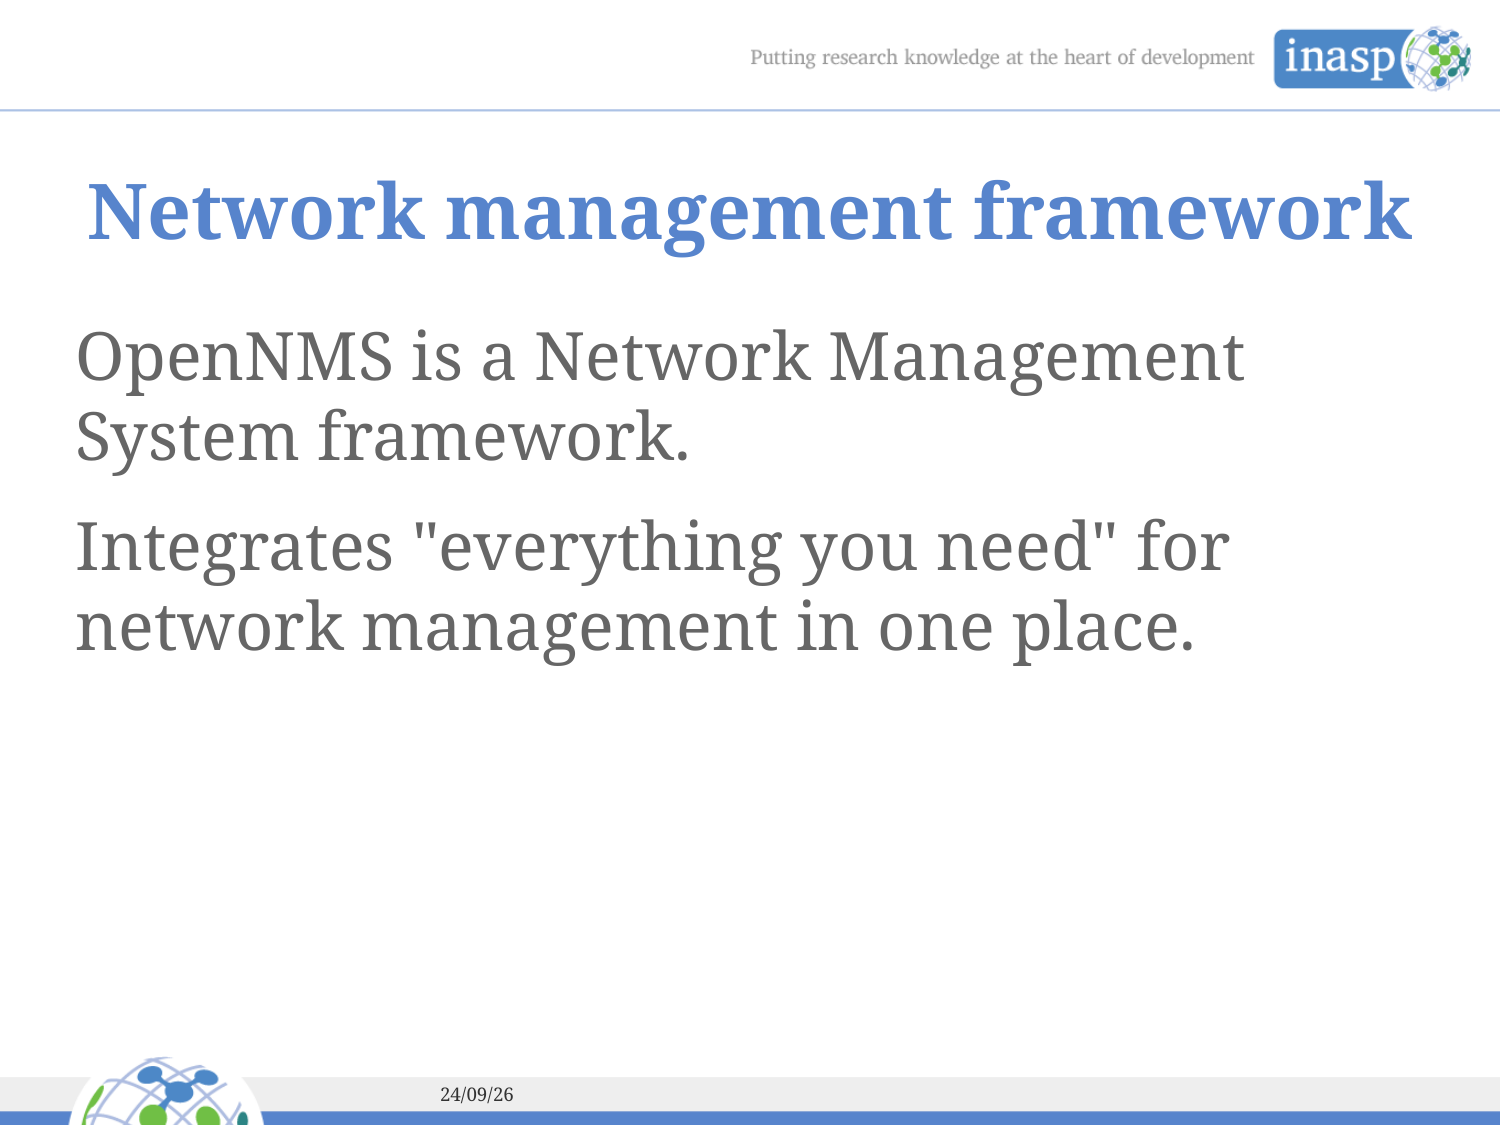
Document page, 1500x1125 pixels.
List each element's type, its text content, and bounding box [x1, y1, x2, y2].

picture [0, 0, 1500, 1125]
title Network management framework [75, 129, 1426, 313]
list OpenNMS is a Network Management System framework. Integrates "everything you need" for network management in one place. [75, 313, 1426, 967]
